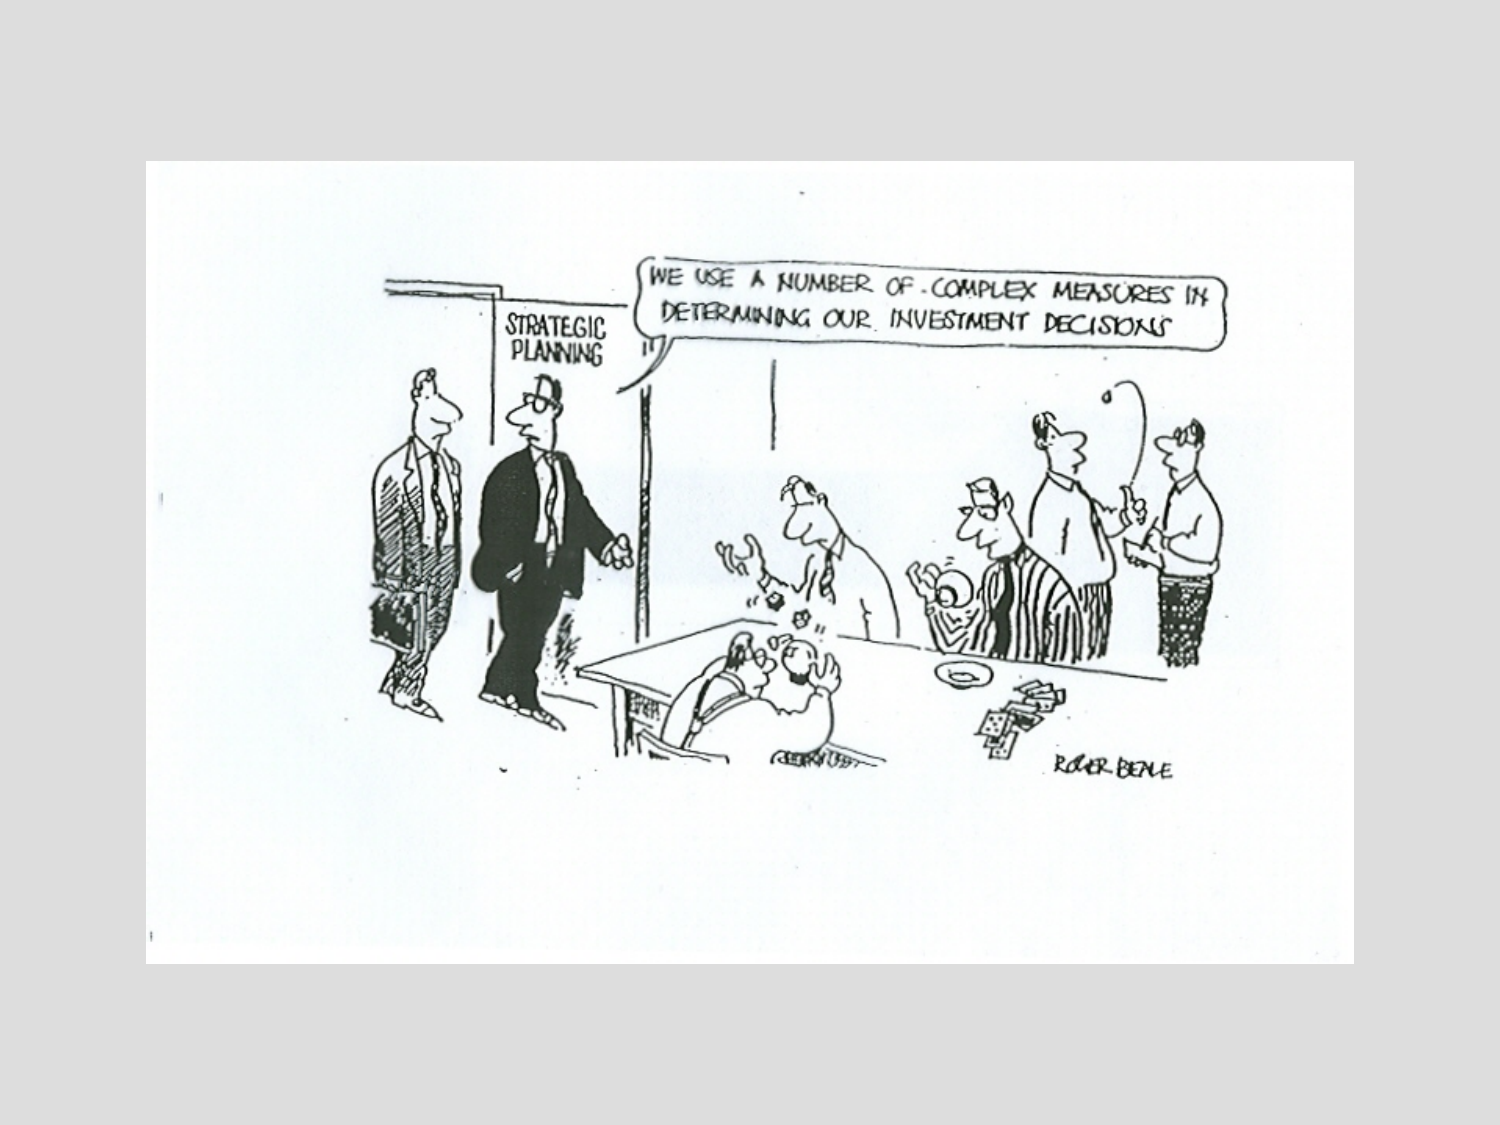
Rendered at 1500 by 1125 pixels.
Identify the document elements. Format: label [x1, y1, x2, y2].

picture [146, 161, 1354, 964]
